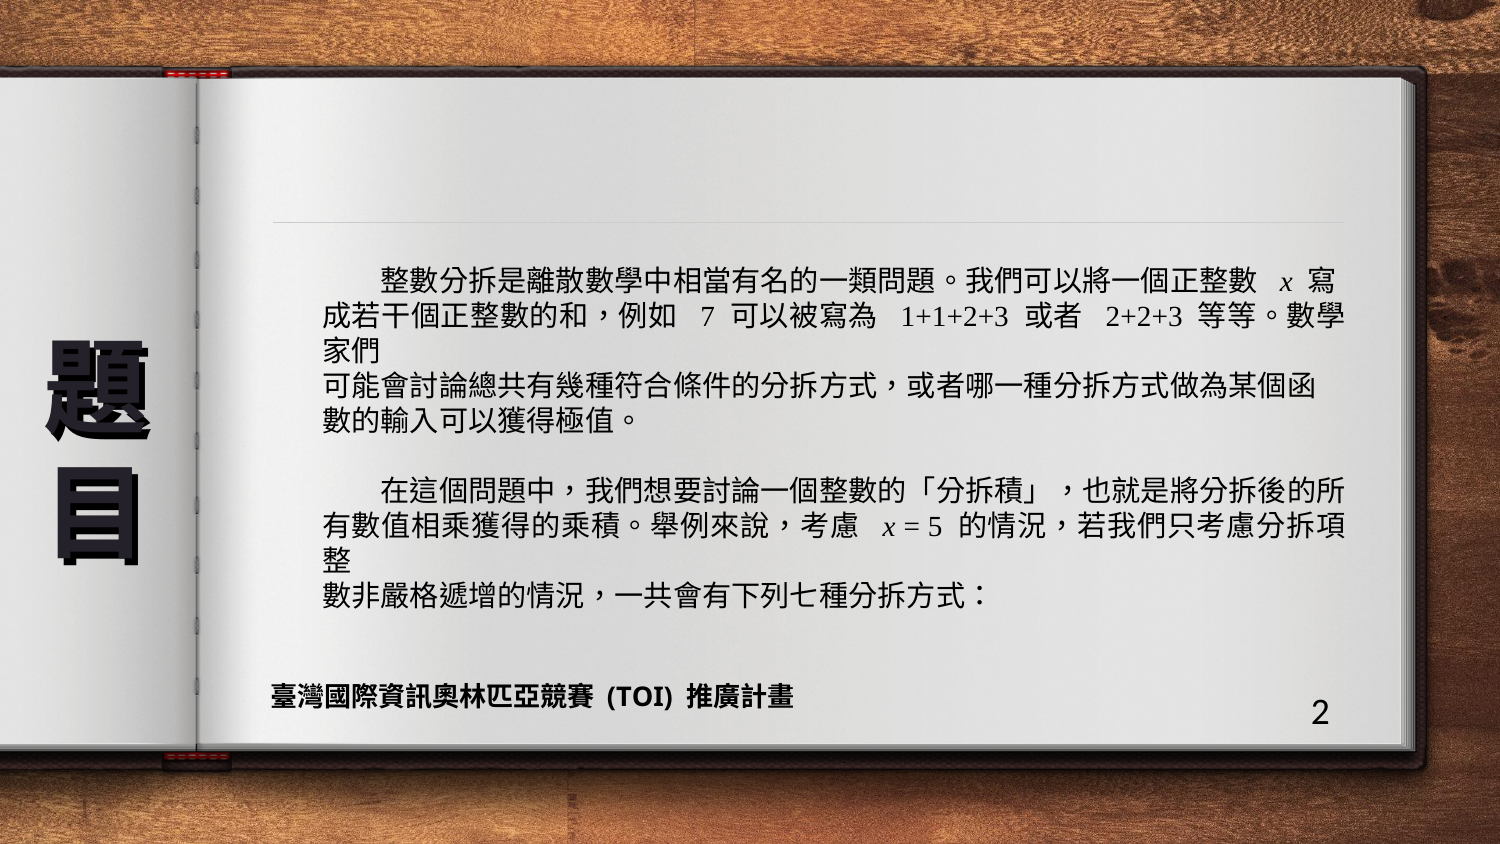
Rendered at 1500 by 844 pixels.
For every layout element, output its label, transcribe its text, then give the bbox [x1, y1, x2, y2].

text_box [1295, 672, 1386, 737]
title 題 目 [28, 306, 210, 552]
text_box 整數分拆是離散數學中相當有名的一類問題。我們可以將一個正整數 x 寫 成若干個正整數的和，例如 7 可以被寫為 1+1+2+3 或者 2+2+3 等等。數學家們 可能會討論總共有幾種符合條件的分拆方式，或者哪一種分拆方式做為某個函 數的輸入可以獲得極值。 在這個問題中，我們想要討論一個整數的「分拆積」，也就是將分拆後的所 有數值相乘獲得的乘積。舉例來說，考慮 x = 5 的情況，若我們只考慮分拆項整 數非嚴格遞增的情況，一共會有下列七種分拆方式： [307, 255, 1361, 620]
